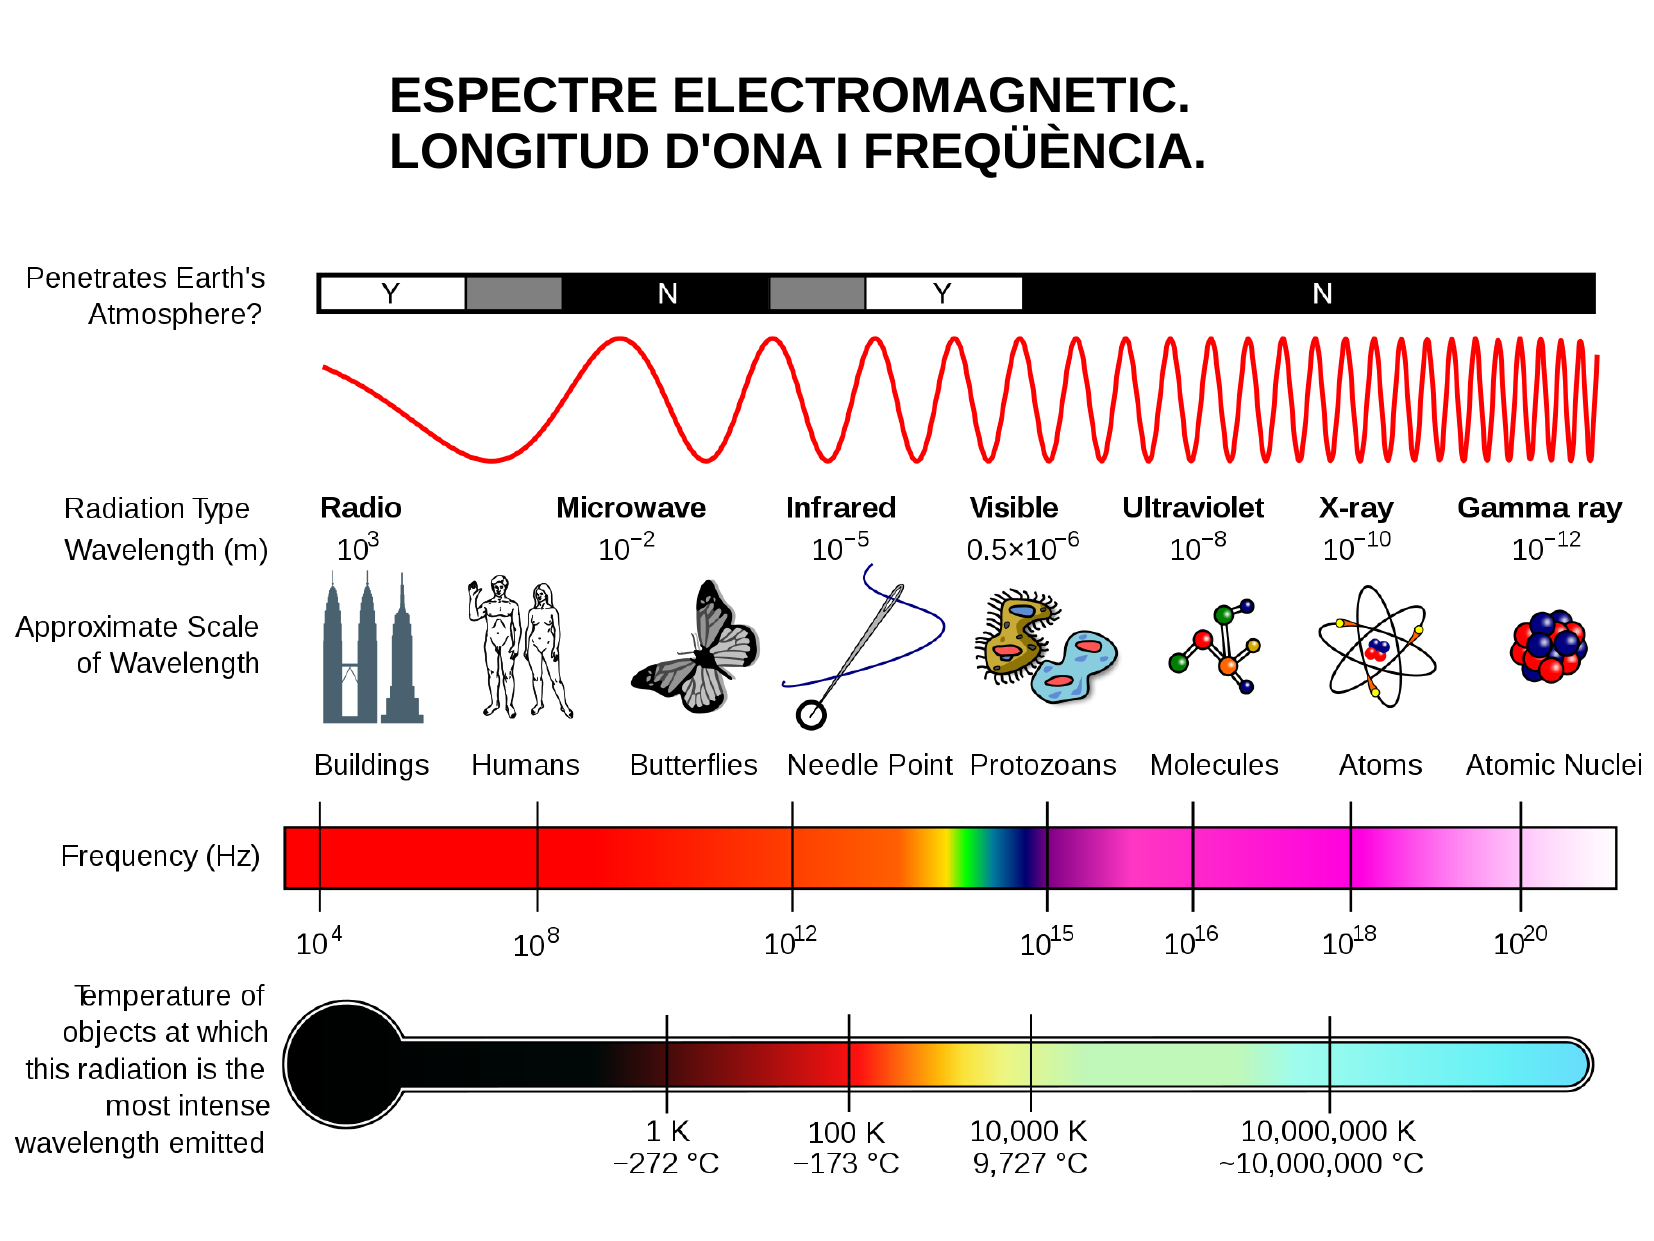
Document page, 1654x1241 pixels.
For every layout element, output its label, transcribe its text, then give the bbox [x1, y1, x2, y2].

text_box ESPECTRE ELECTROMAGNETIC. LONGITUD D'ONA I FREQÜÈNCIA. [375, 60, 1238, 187]
picture [15, 250, 1654, 1231]
